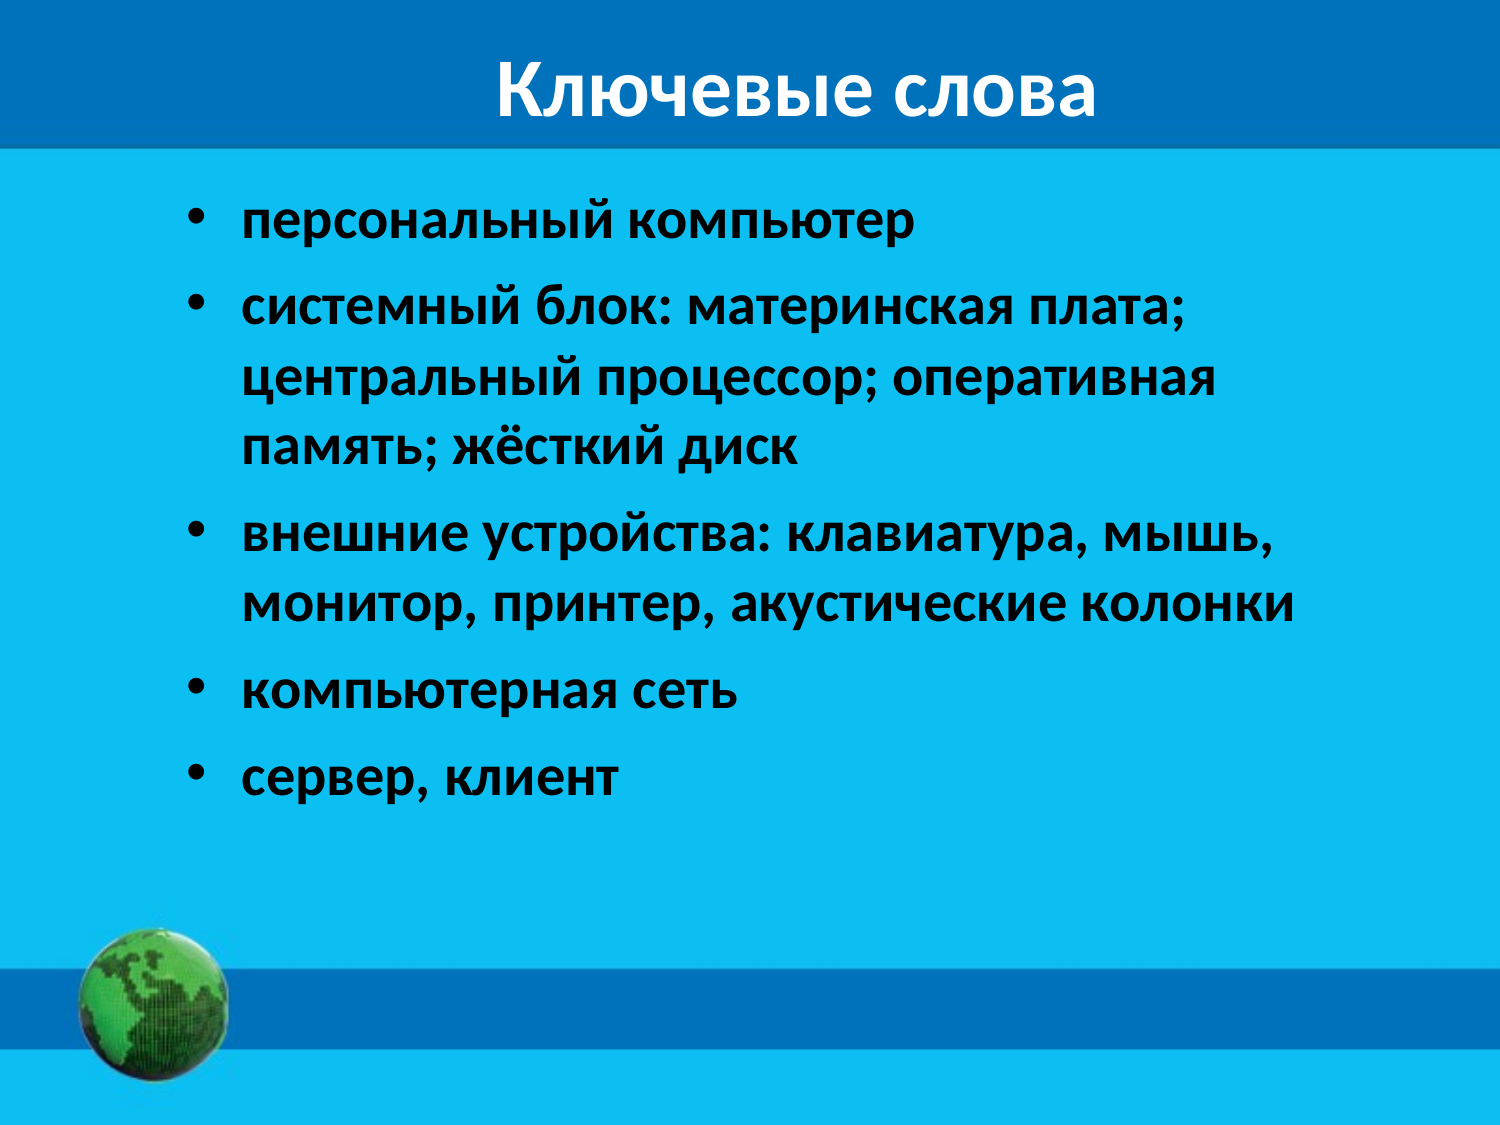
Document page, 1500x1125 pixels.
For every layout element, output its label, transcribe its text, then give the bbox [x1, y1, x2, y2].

text_box персональный компьютер системный блок: материнская плата; центральный процессор; оперативная память; жёсткий диск внешние устройства: клавиатура, мышь, монитор, принтер, акустические колонки компьютерная сеть сервер, клиент [171, 172, 1426, 1005]
text_box Ключевые слова [171, 30, 1426, 135]
picture [0, 0, 1500, 146]
picture [0, 924, 1500, 1084]
